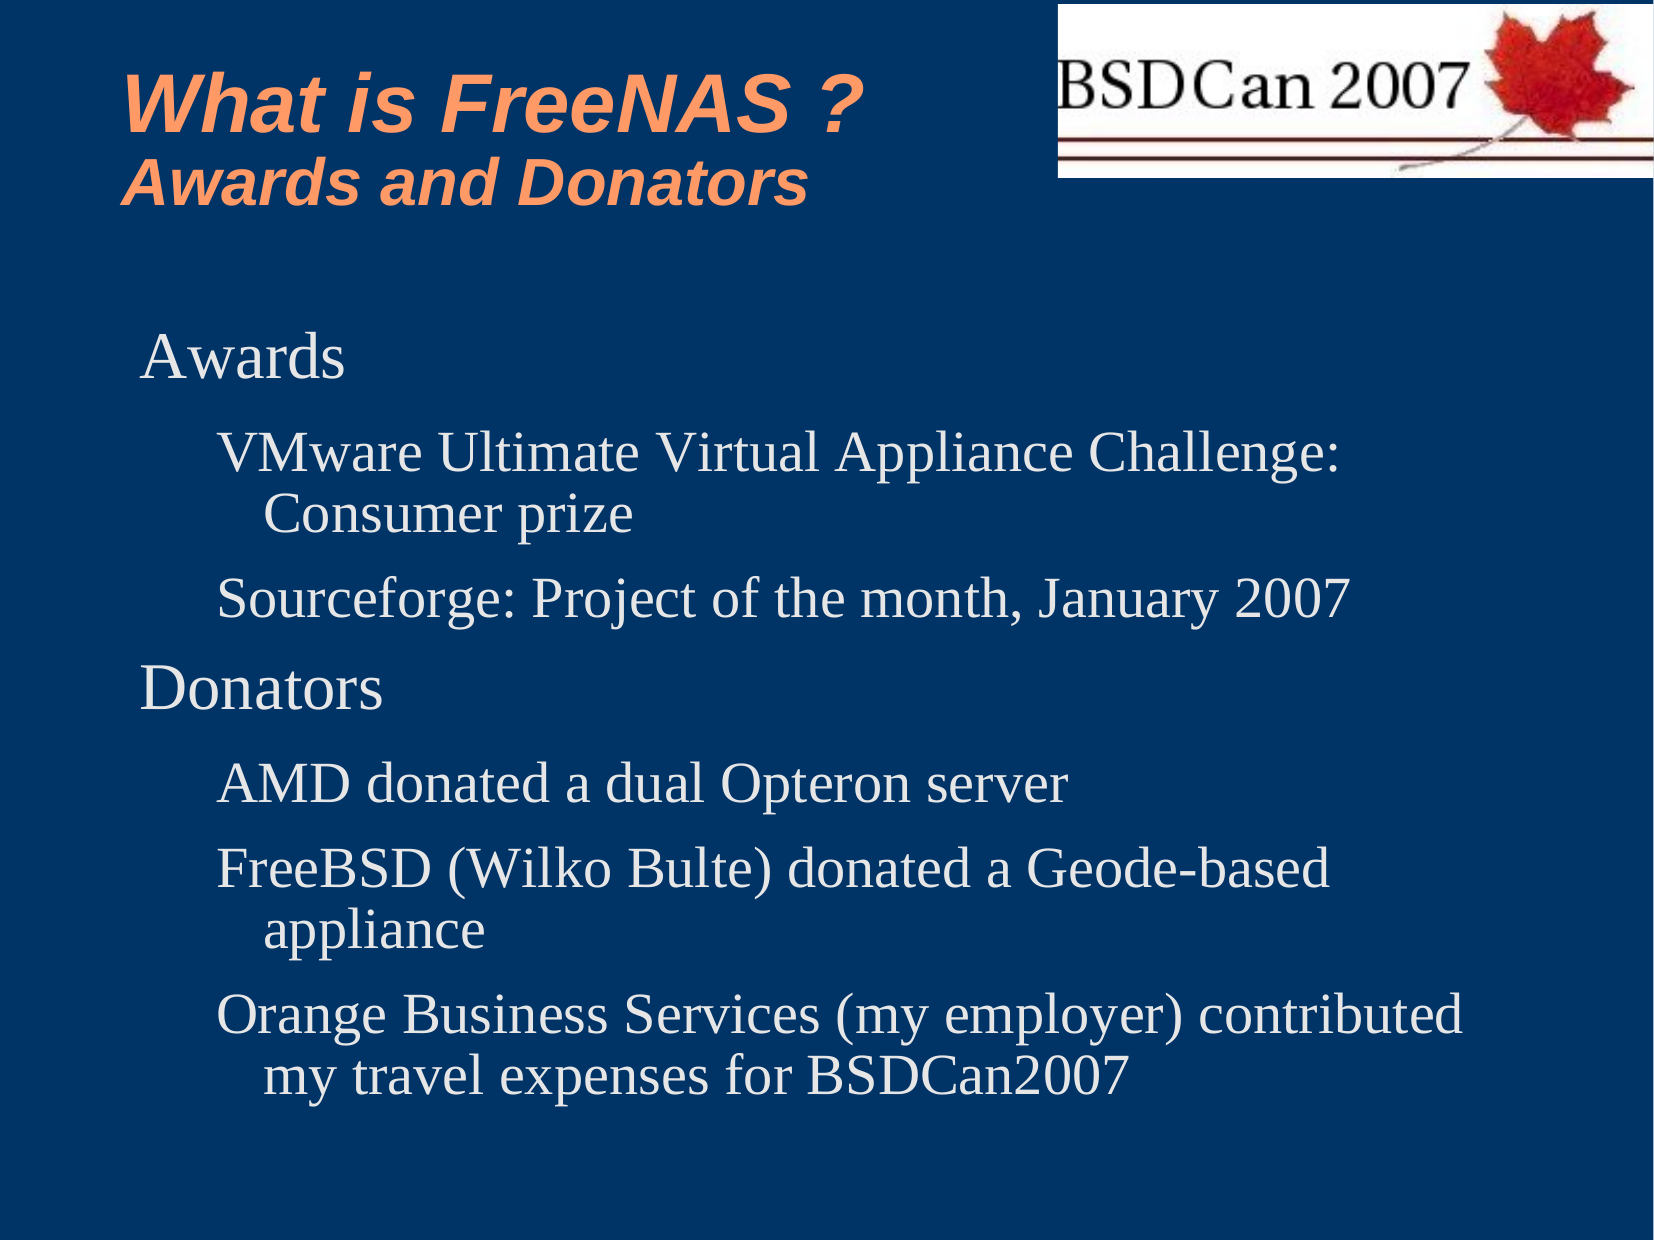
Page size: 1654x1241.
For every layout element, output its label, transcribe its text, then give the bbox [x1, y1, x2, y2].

picture [1057, 4, 1654, 178]
list Awards VMware Ultimate Virtual Appliance Challenge: Consumer prize Sourceforge: Project of the month, January 2007 Donators AMD donated a dual Opteron server FreeBSD (Wilko Bulte) donated a Geode-based appliance Orange Business Services (my employer) contributed my travel expenses for BSDCan2007 [121, 322, 1561, 1119]
title What is FreeNAS ? Awards and Donators [121, 46, 1534, 237]
